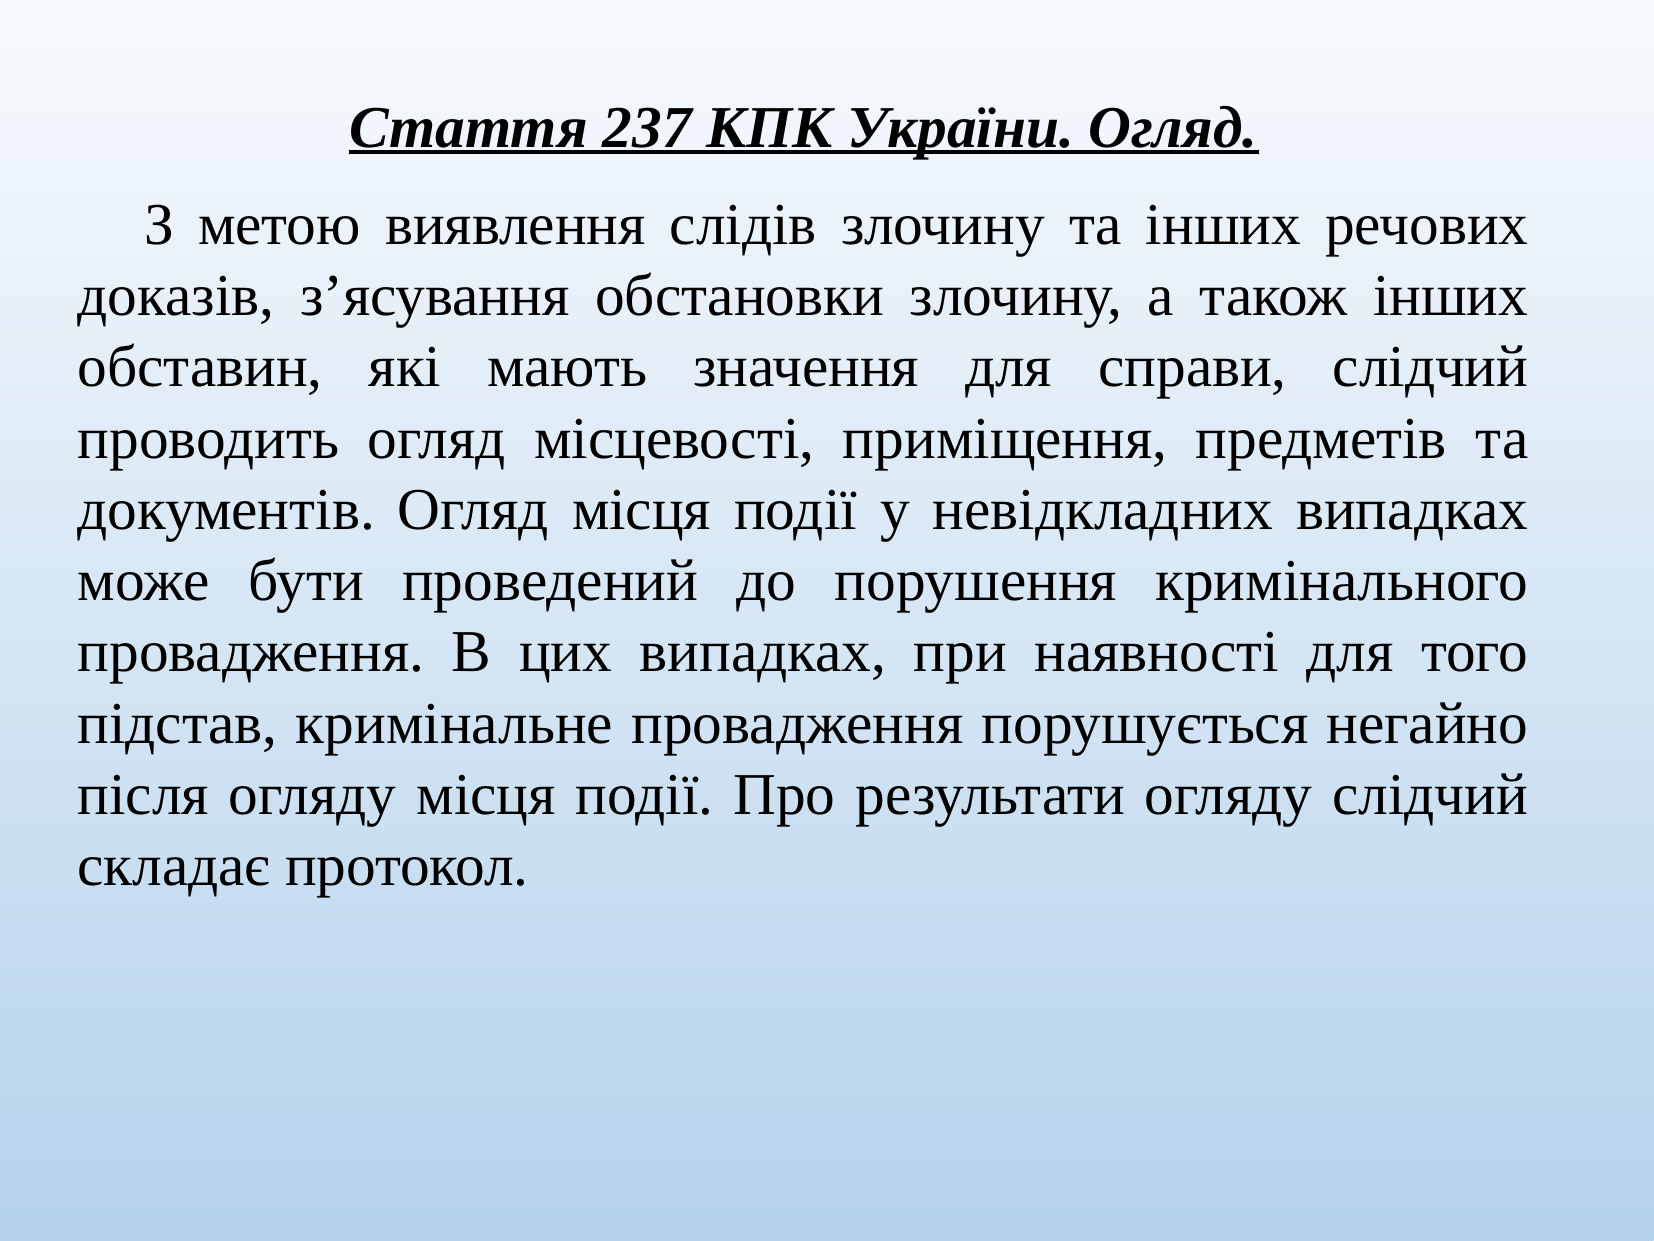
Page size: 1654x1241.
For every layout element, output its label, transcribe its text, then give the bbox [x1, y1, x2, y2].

list Стаття 237 КПК України. Огляд. З метою виявлення слідів злочину та інших речових доказів, з’ясування обстановки злочину, а також інших обставин, які мають значення для справи, слідчий проводить огляд місцевості, приміщення, предметів та документів. Огляд місця події у невідкладних випадках може бути проведений до порушення кримінального провадження. В цих випадках, при наявності для того підстав, кримінальне провадження порушується негайно після огляду місця події. Про результати огляду слідчий складає протокол. [77, 87, 1566, 907]
